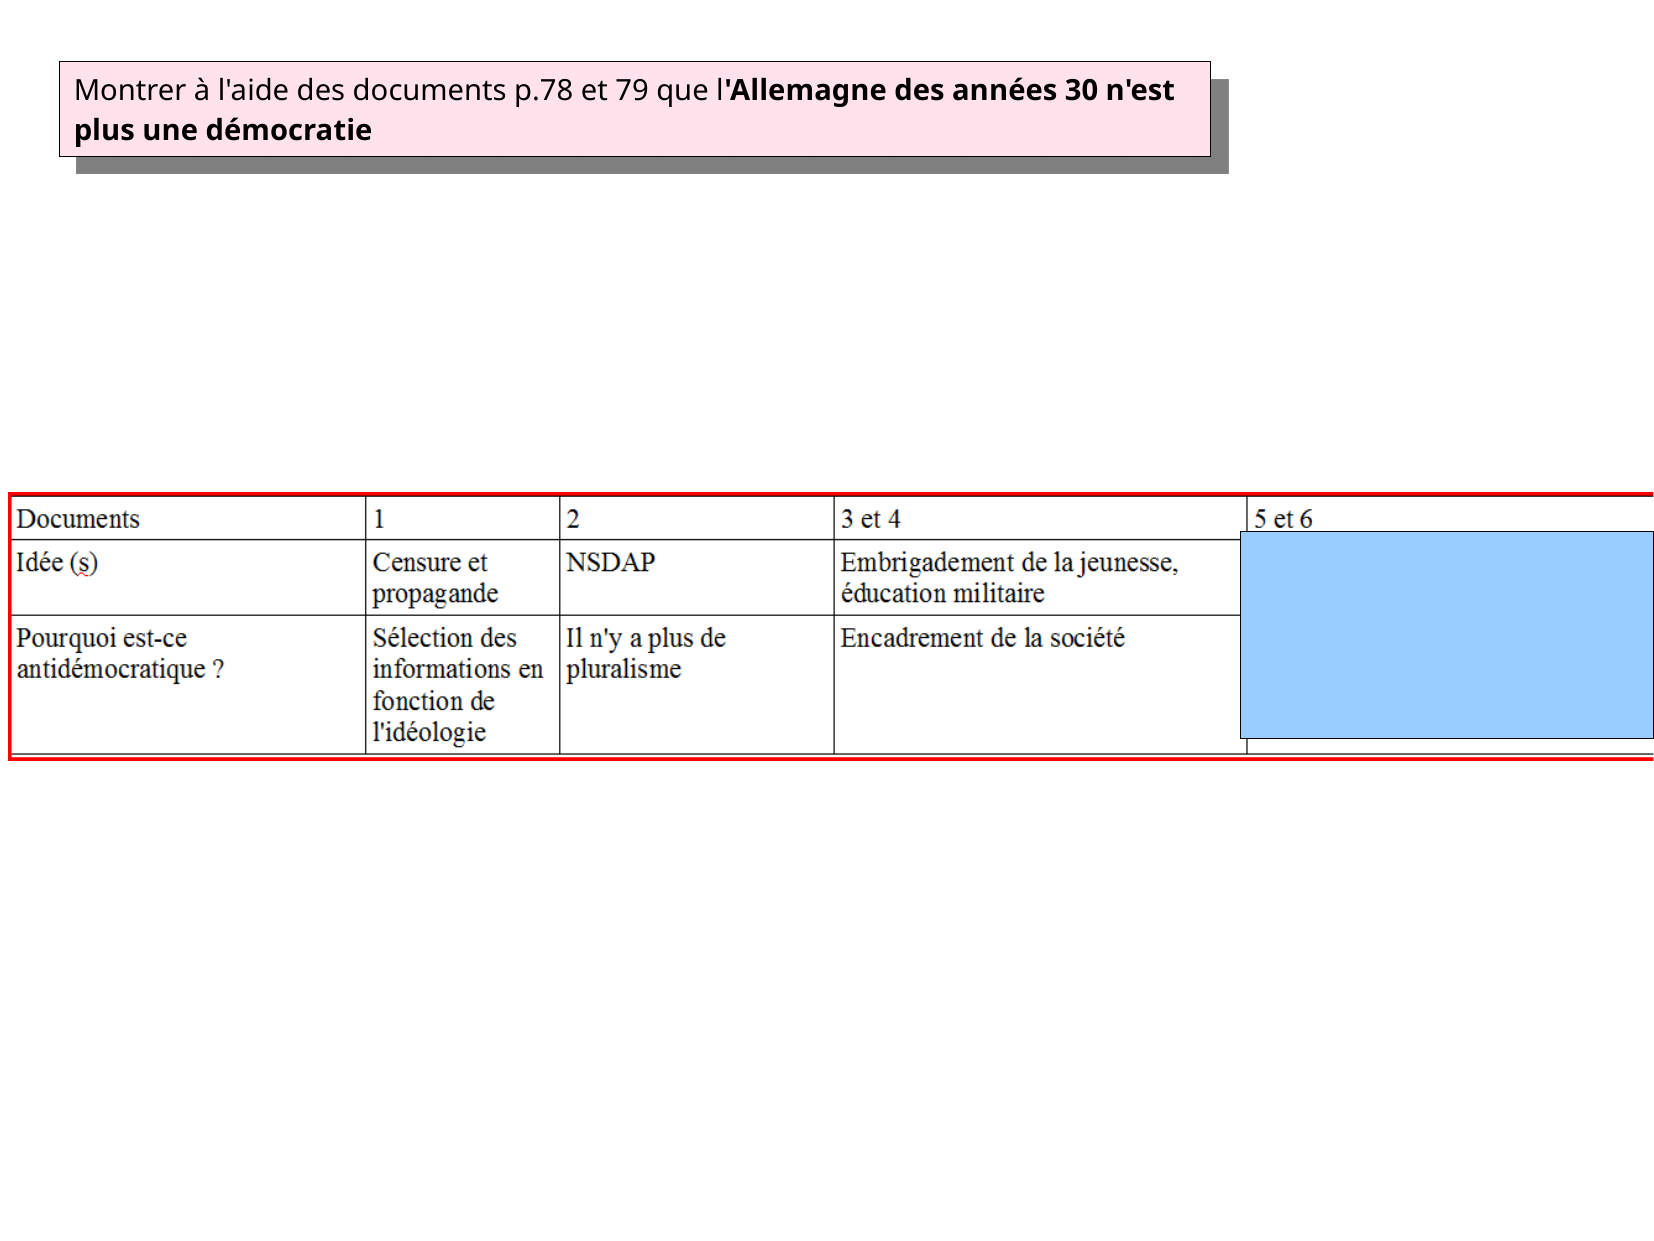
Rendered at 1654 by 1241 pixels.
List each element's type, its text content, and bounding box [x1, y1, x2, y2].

text_box Montrer à l'aide des documents p.78 et 79 que l'Allemagne des années 30 n'est plus une démocratie [59, 61, 1211, 147]
text_box [1240, 531, 1654, 739]
picture [8, 492, 1654, 761]
